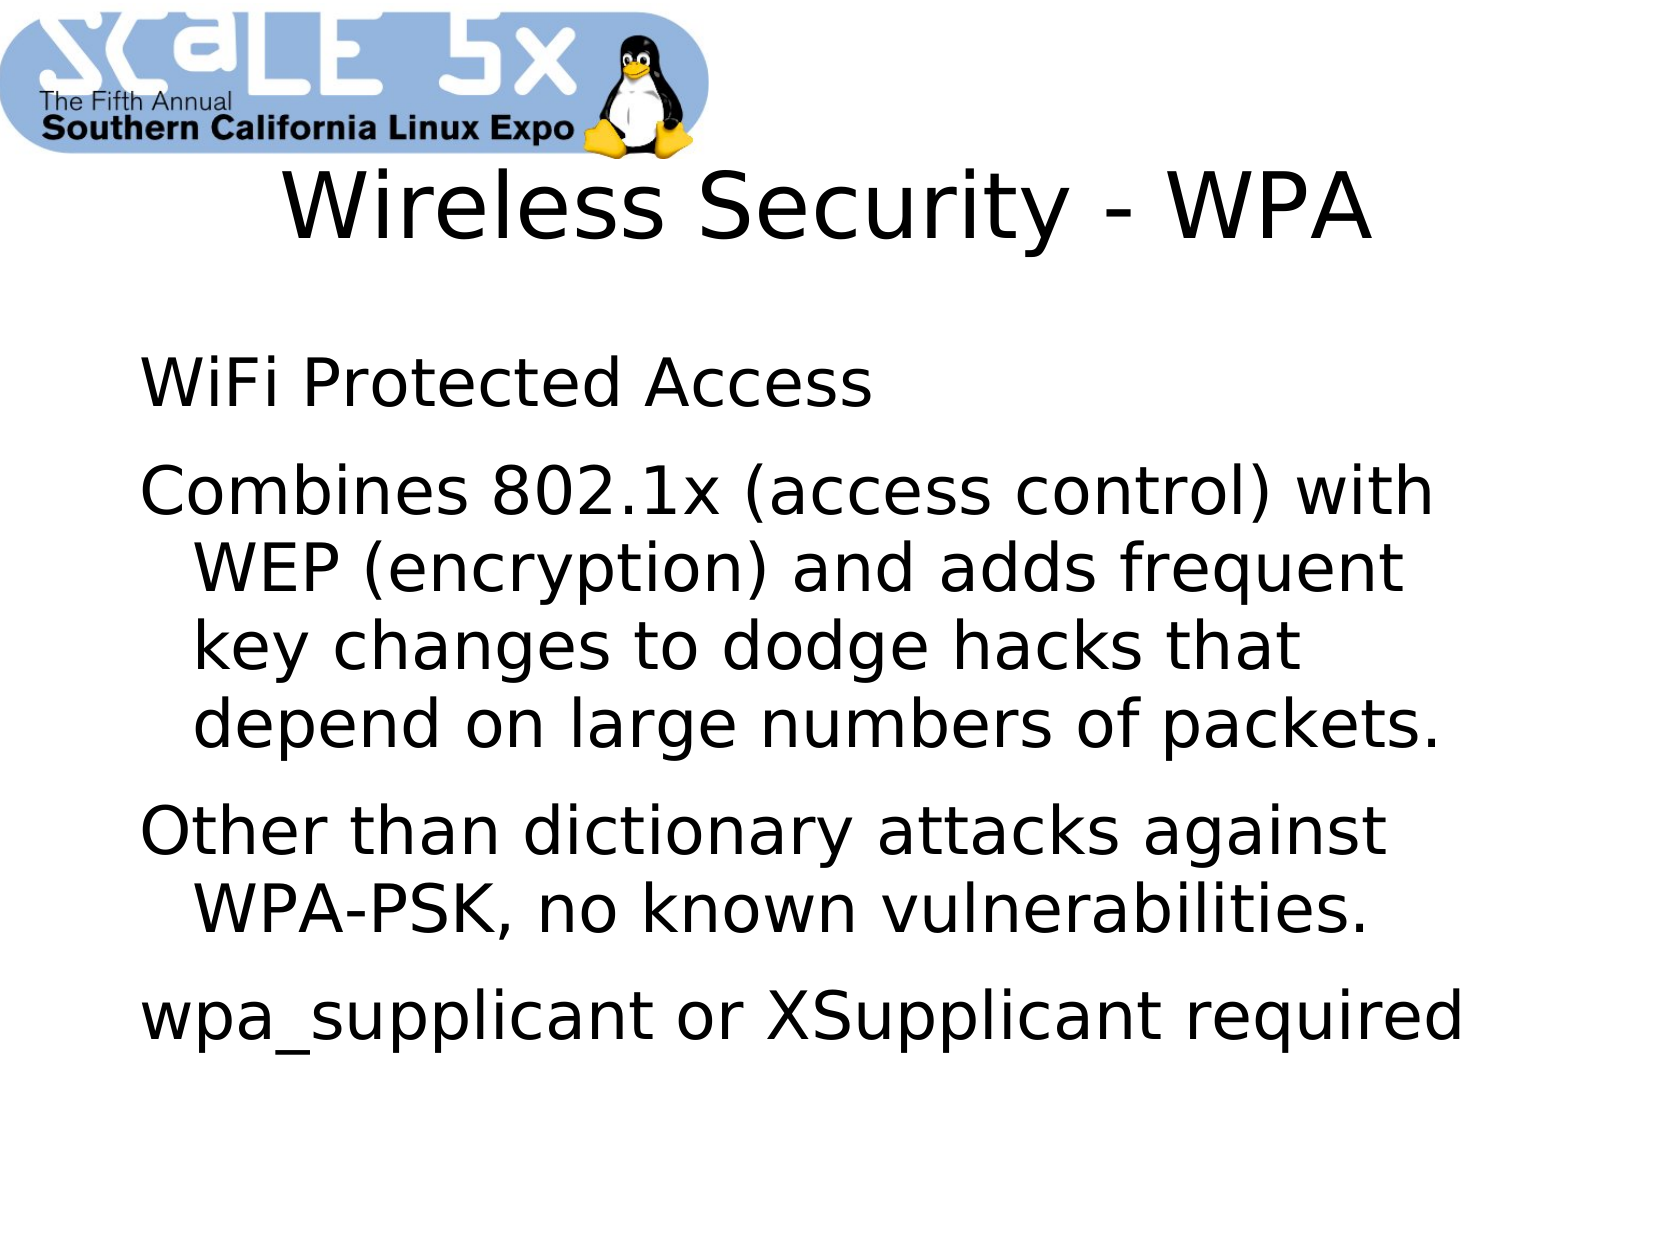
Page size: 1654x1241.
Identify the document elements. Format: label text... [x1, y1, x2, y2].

picture [0, 3, 709, 159]
list WiFi Protected Access Combines 802.1x (access control) with WEP (encryption) and adds frequent key changes to dodge hacks that depend on large numbers of packets. Other than dictionary attacks against WPA-PSK, no known vulnerabilities. wpa_supplicant or XSupplicant required [121, 344, 1533, 1127]
title Wireless Security - WPA [121, 102, 1533, 311]
